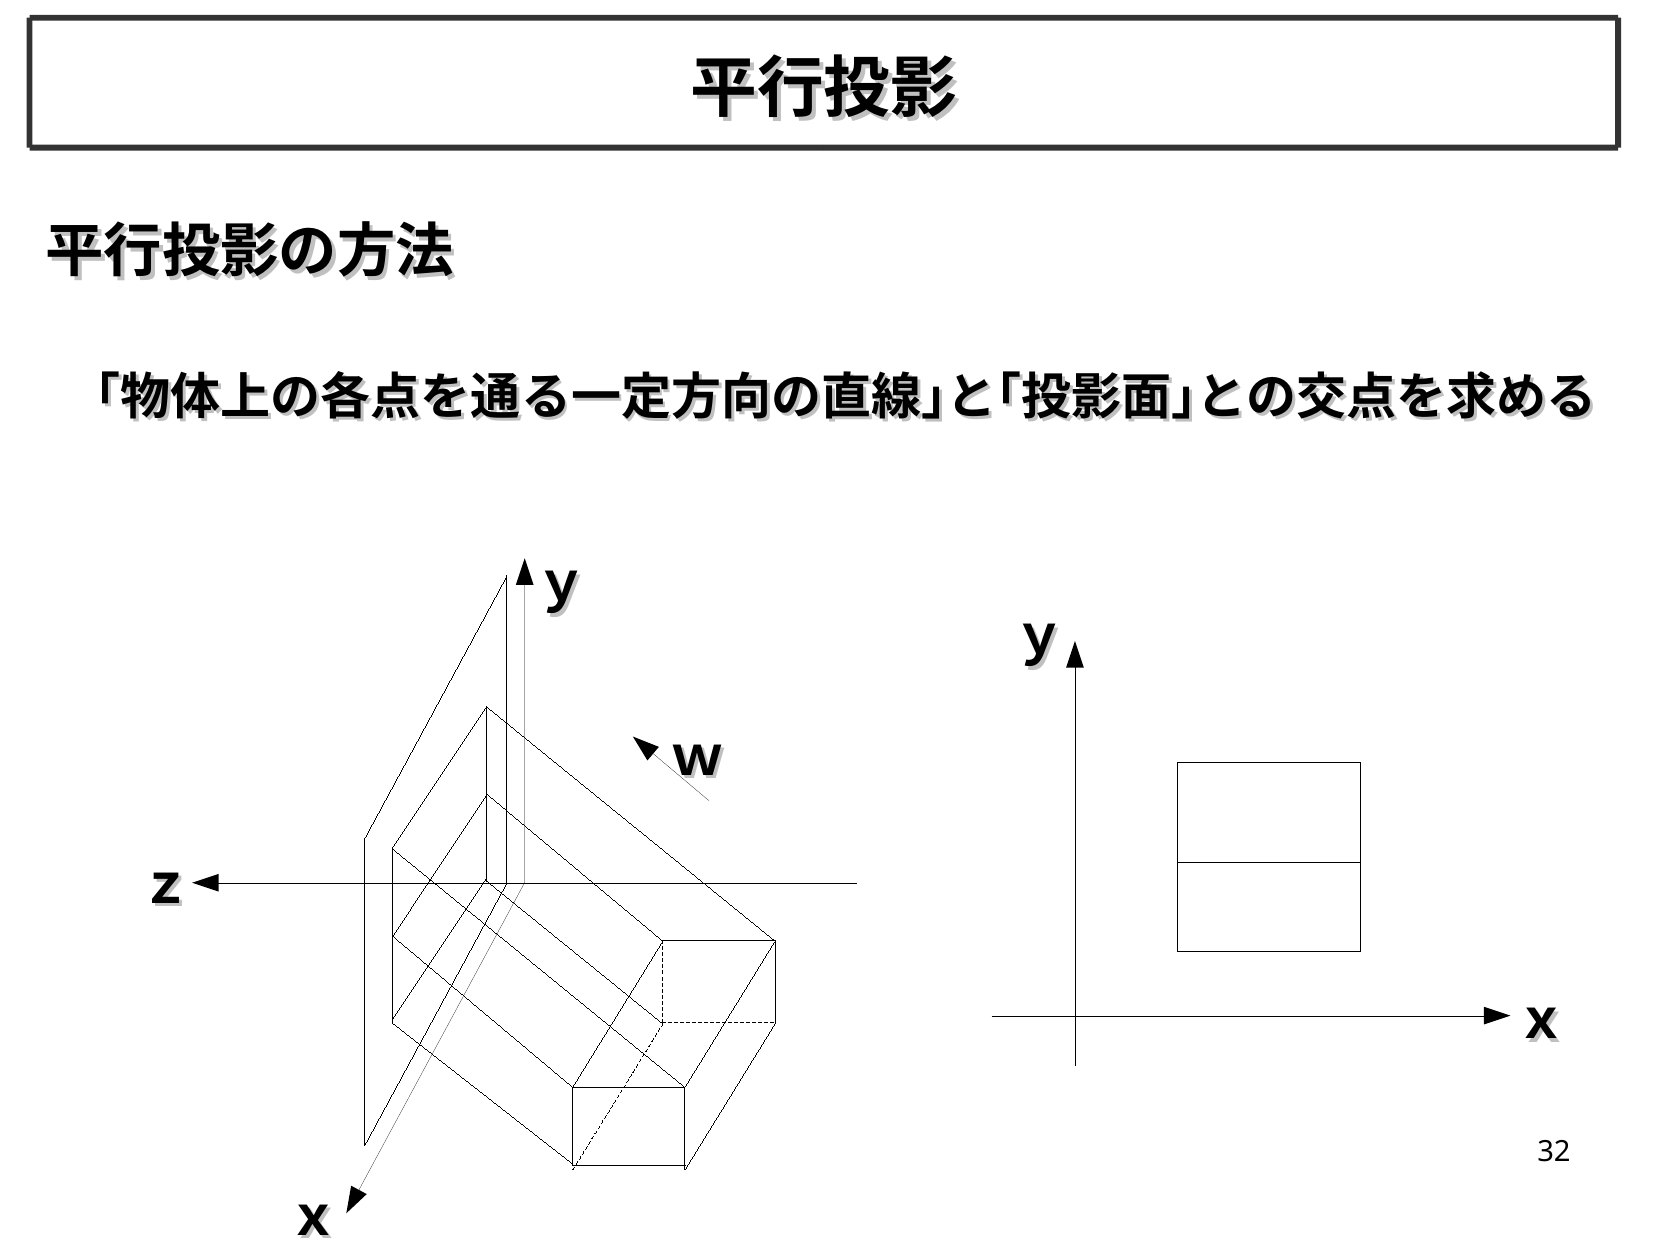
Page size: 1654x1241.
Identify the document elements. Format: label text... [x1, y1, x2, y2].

text_box ｗ [655, 704, 751, 810]
text_box 平行投影の方法 ｢物体上の各点を通る一定方向の直線｣と｢投影面｣との交点を求める [31, 197, 1485, 383]
text_box ｚ [124, 832, 219, 937]
text_box ｙ [998, 584, 1093, 689]
text_box ｘ [1500, 968, 1595, 1073]
text_box 平行投影 [29, 17, 1619, 148]
text_box ｘ [271, 1165, 367, 1241]
text_box ｙ [519, 585, 524, 636]
text_box ｙ [519, 531, 615, 636]
